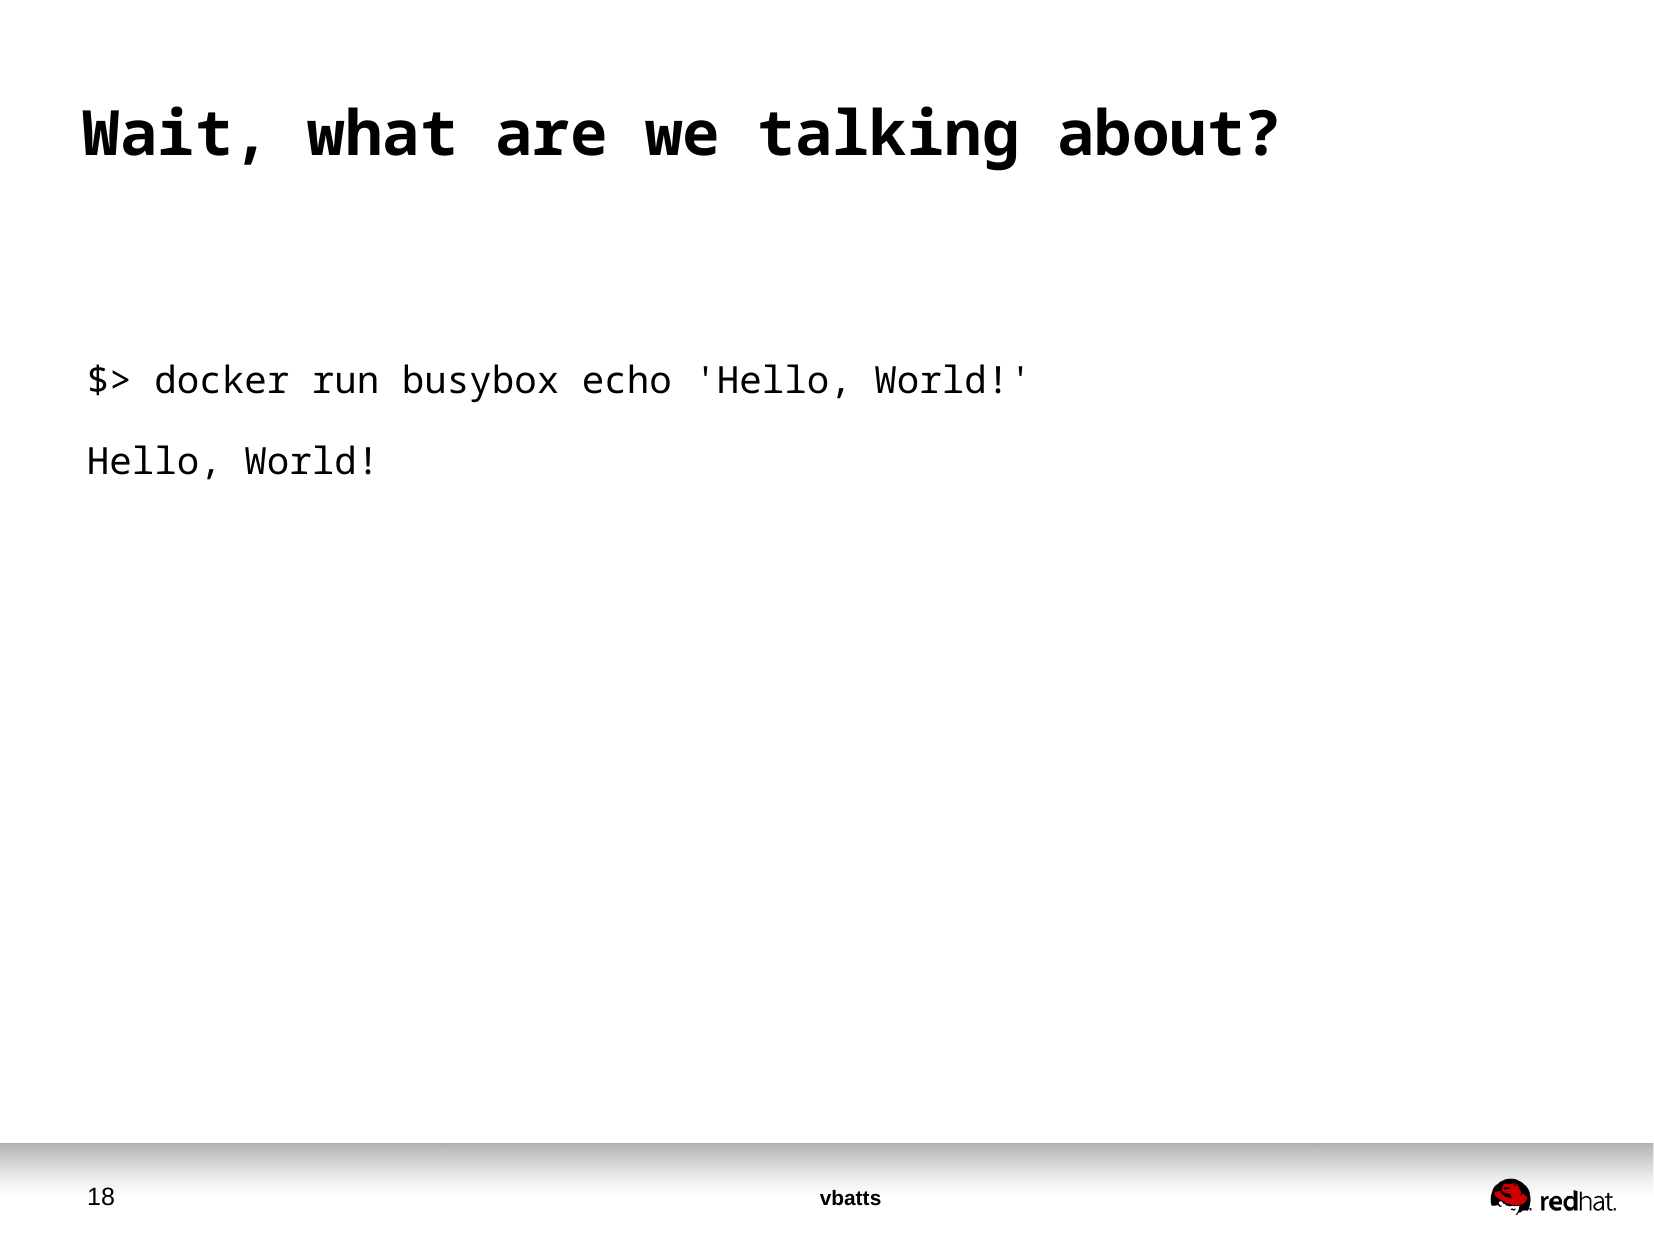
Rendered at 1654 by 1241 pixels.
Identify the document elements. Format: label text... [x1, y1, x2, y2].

picture [0, 1143, 1654, 1241]
list $> docker run busybox echo 'Hello, World!' Hello, World! [86, 244, 1576, 1039]
title Wait, what are we talking about? [82, 37, 1571, 226]
